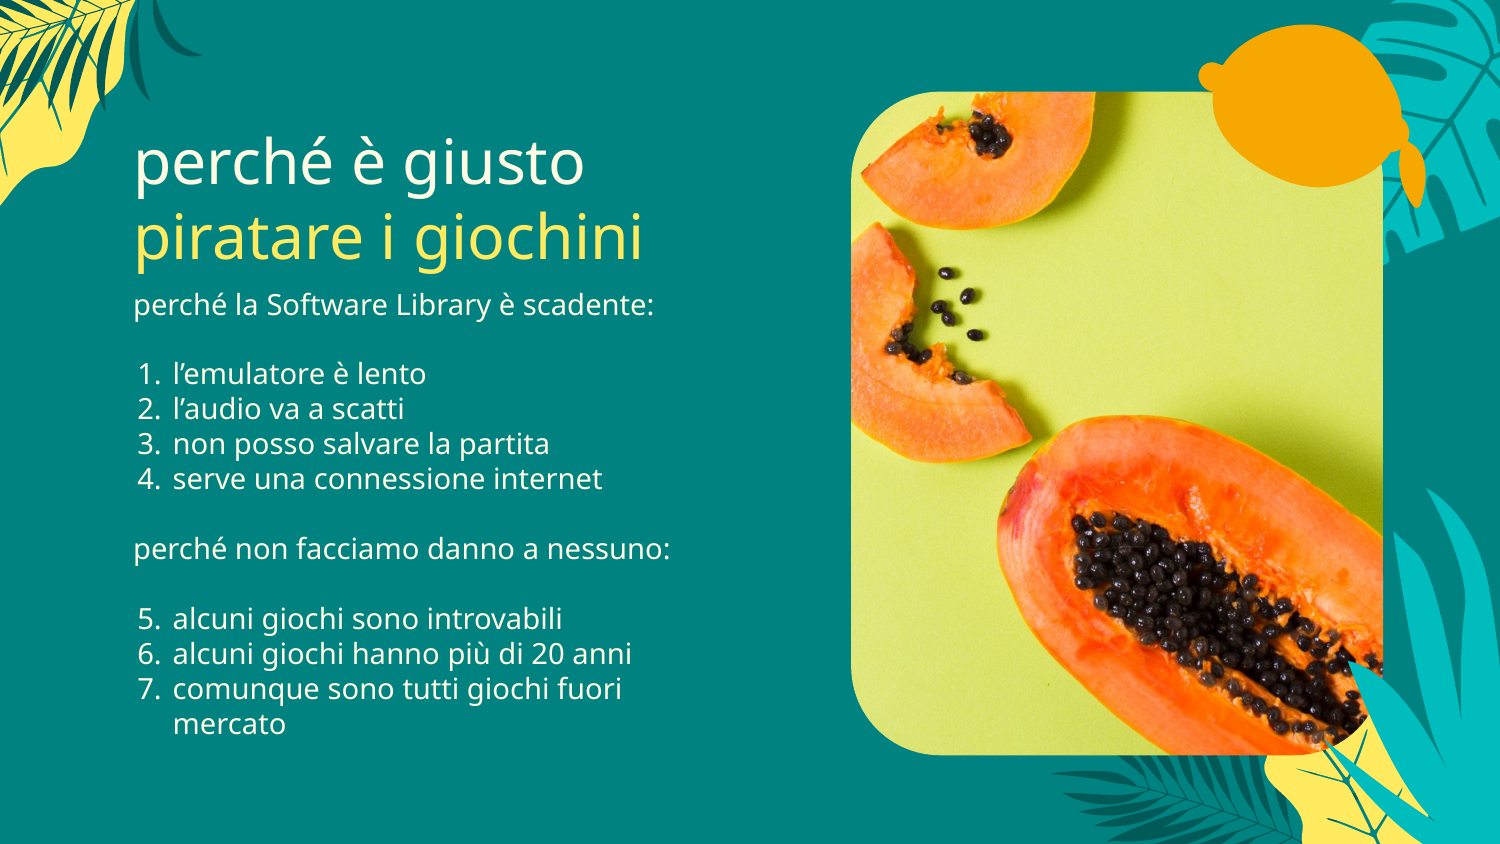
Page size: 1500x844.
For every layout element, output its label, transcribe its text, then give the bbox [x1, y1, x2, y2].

text_box [851, 24, 1500, 844]
title perché è giusto piratare i giochini [118, 98, 712, 296]
list perché la Software Library è scadente: l’emulatore è lento l’audio va a scatti non posso salvare la partita serve una connessione internet perché non facciamo danno a nessuno: alcuni giochi sono introvabili alcuni giochi hanno più di 20 anni comunque sono tutti giochi fuori mercato [118, 315, 739, 746]
